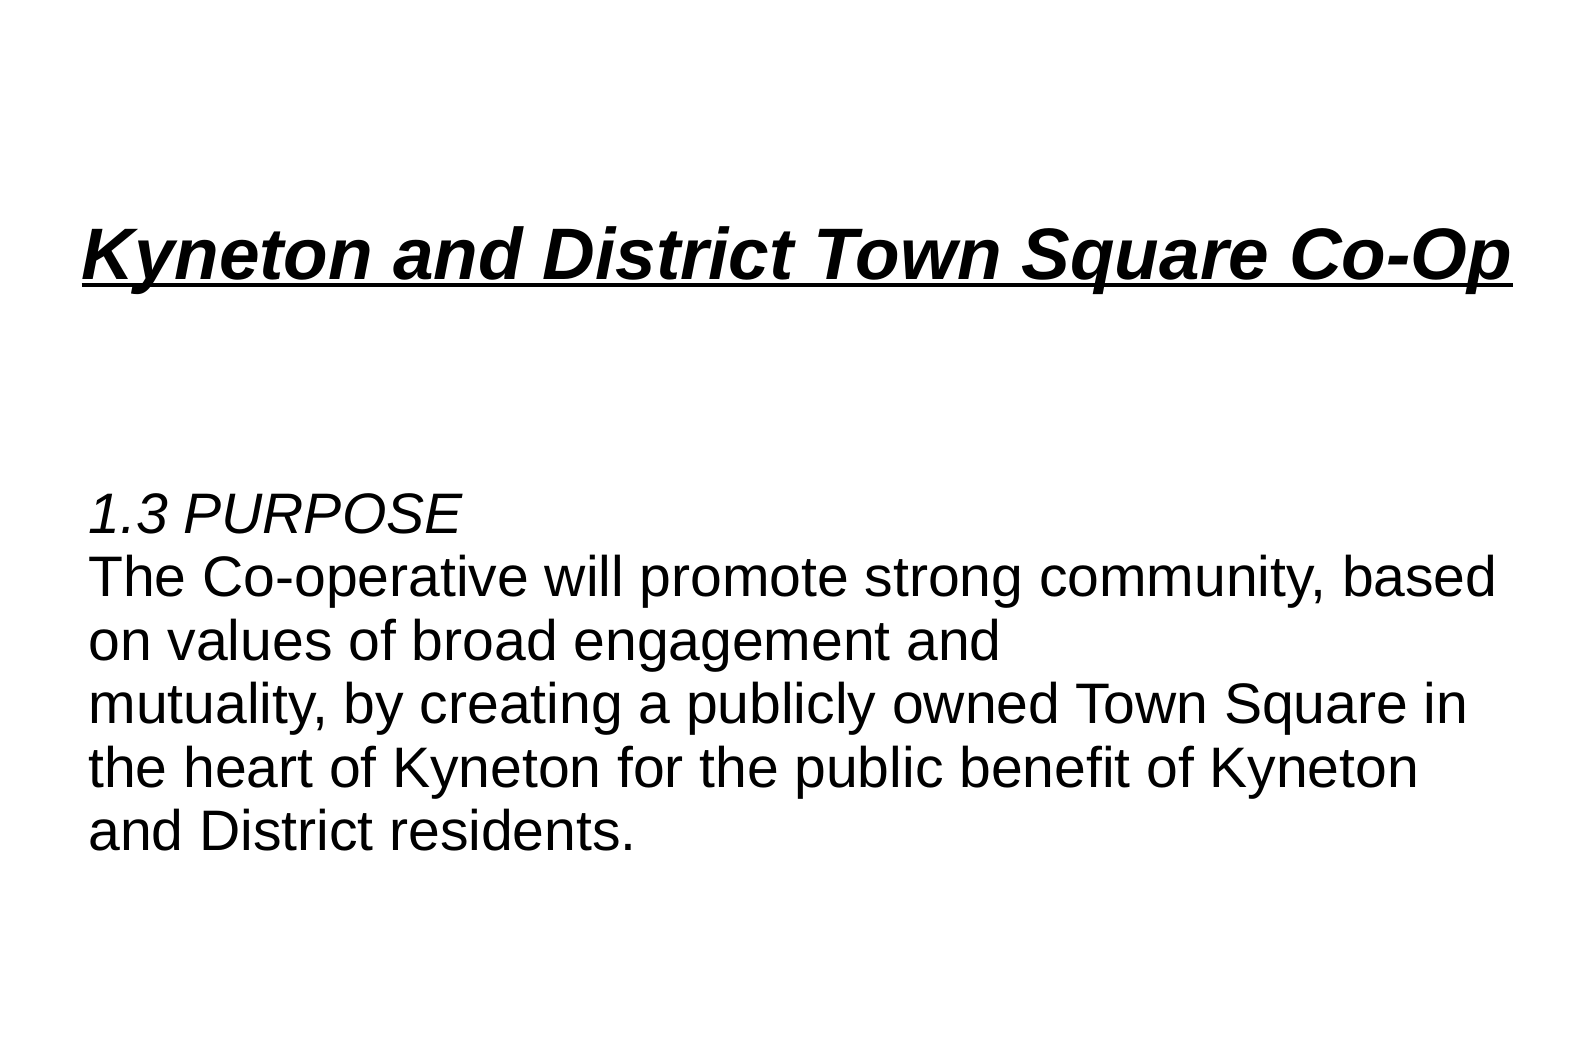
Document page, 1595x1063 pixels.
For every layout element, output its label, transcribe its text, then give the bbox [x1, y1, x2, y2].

title Kyneton and District Town Square Co-Op [79, 165, 1515, 343]
subtitle 1.3 PURPOSE The Co-operative will promote strong community, based on values of broad engagement and mutuality, by creating a publicly owned Town Square in the heart of Kyneton for the public benefit of Kyneton and District residents. [88, 385, 1524, 1063]
